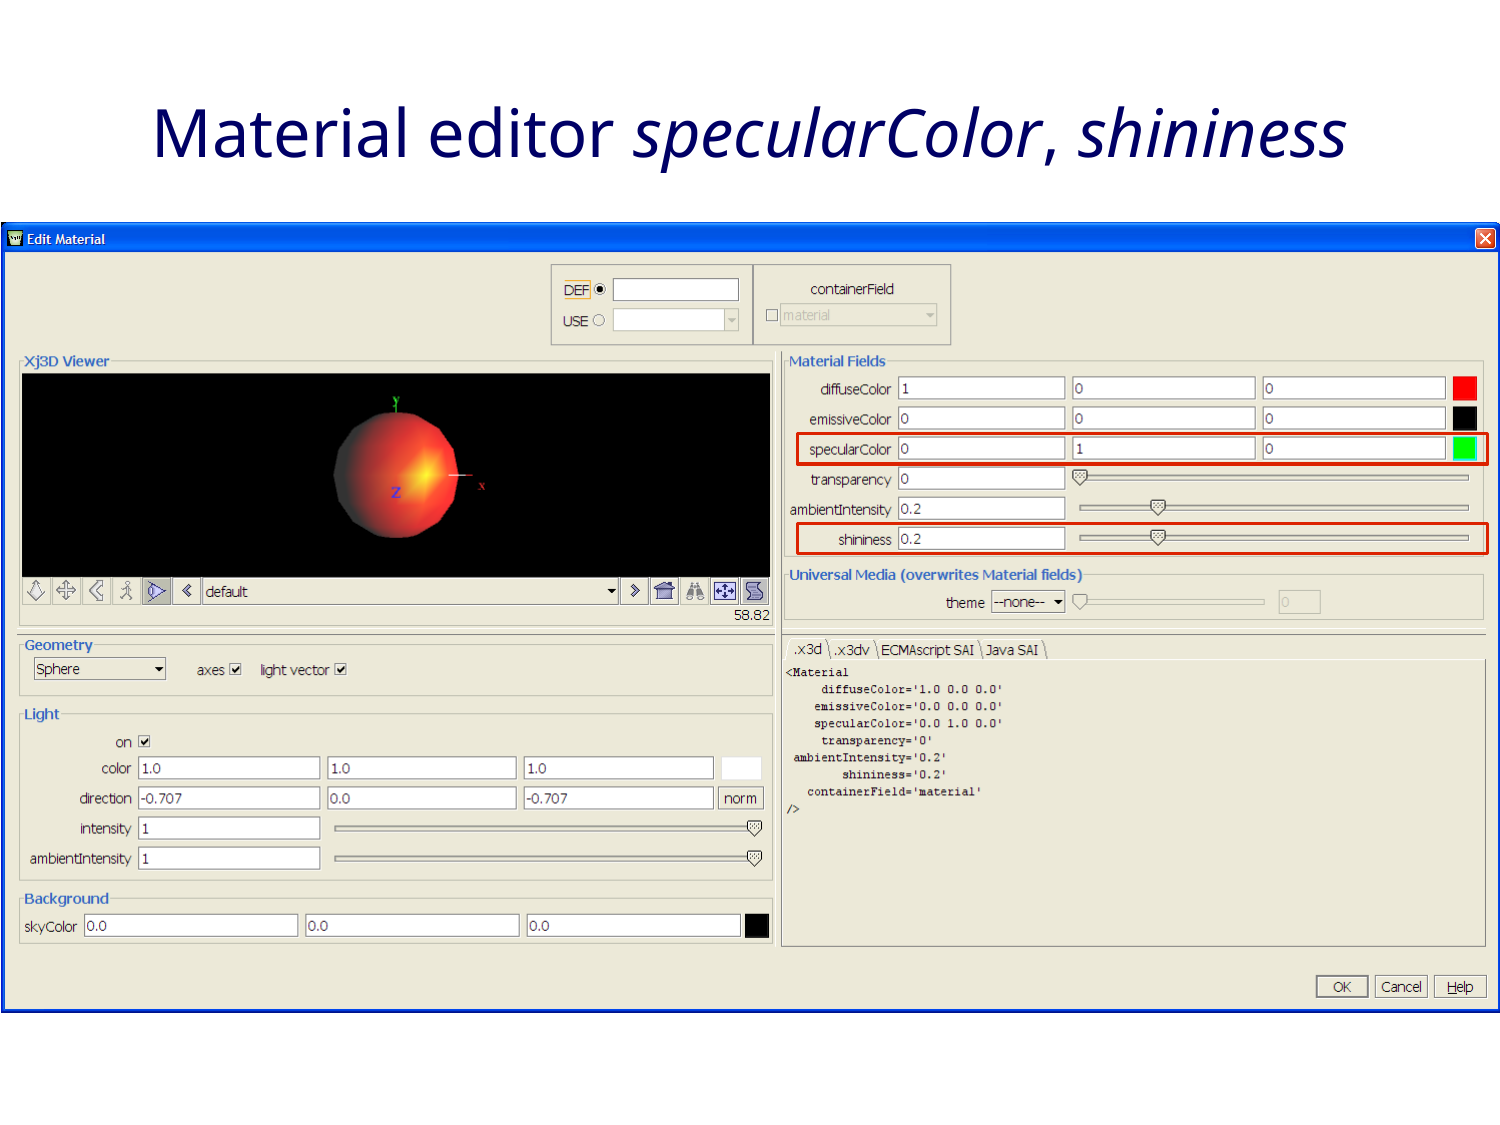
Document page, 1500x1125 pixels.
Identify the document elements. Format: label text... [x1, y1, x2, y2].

title Material editor specularColor, shininess [112, 44, 1388, 218]
picture [1, 222, 1500, 1013]
